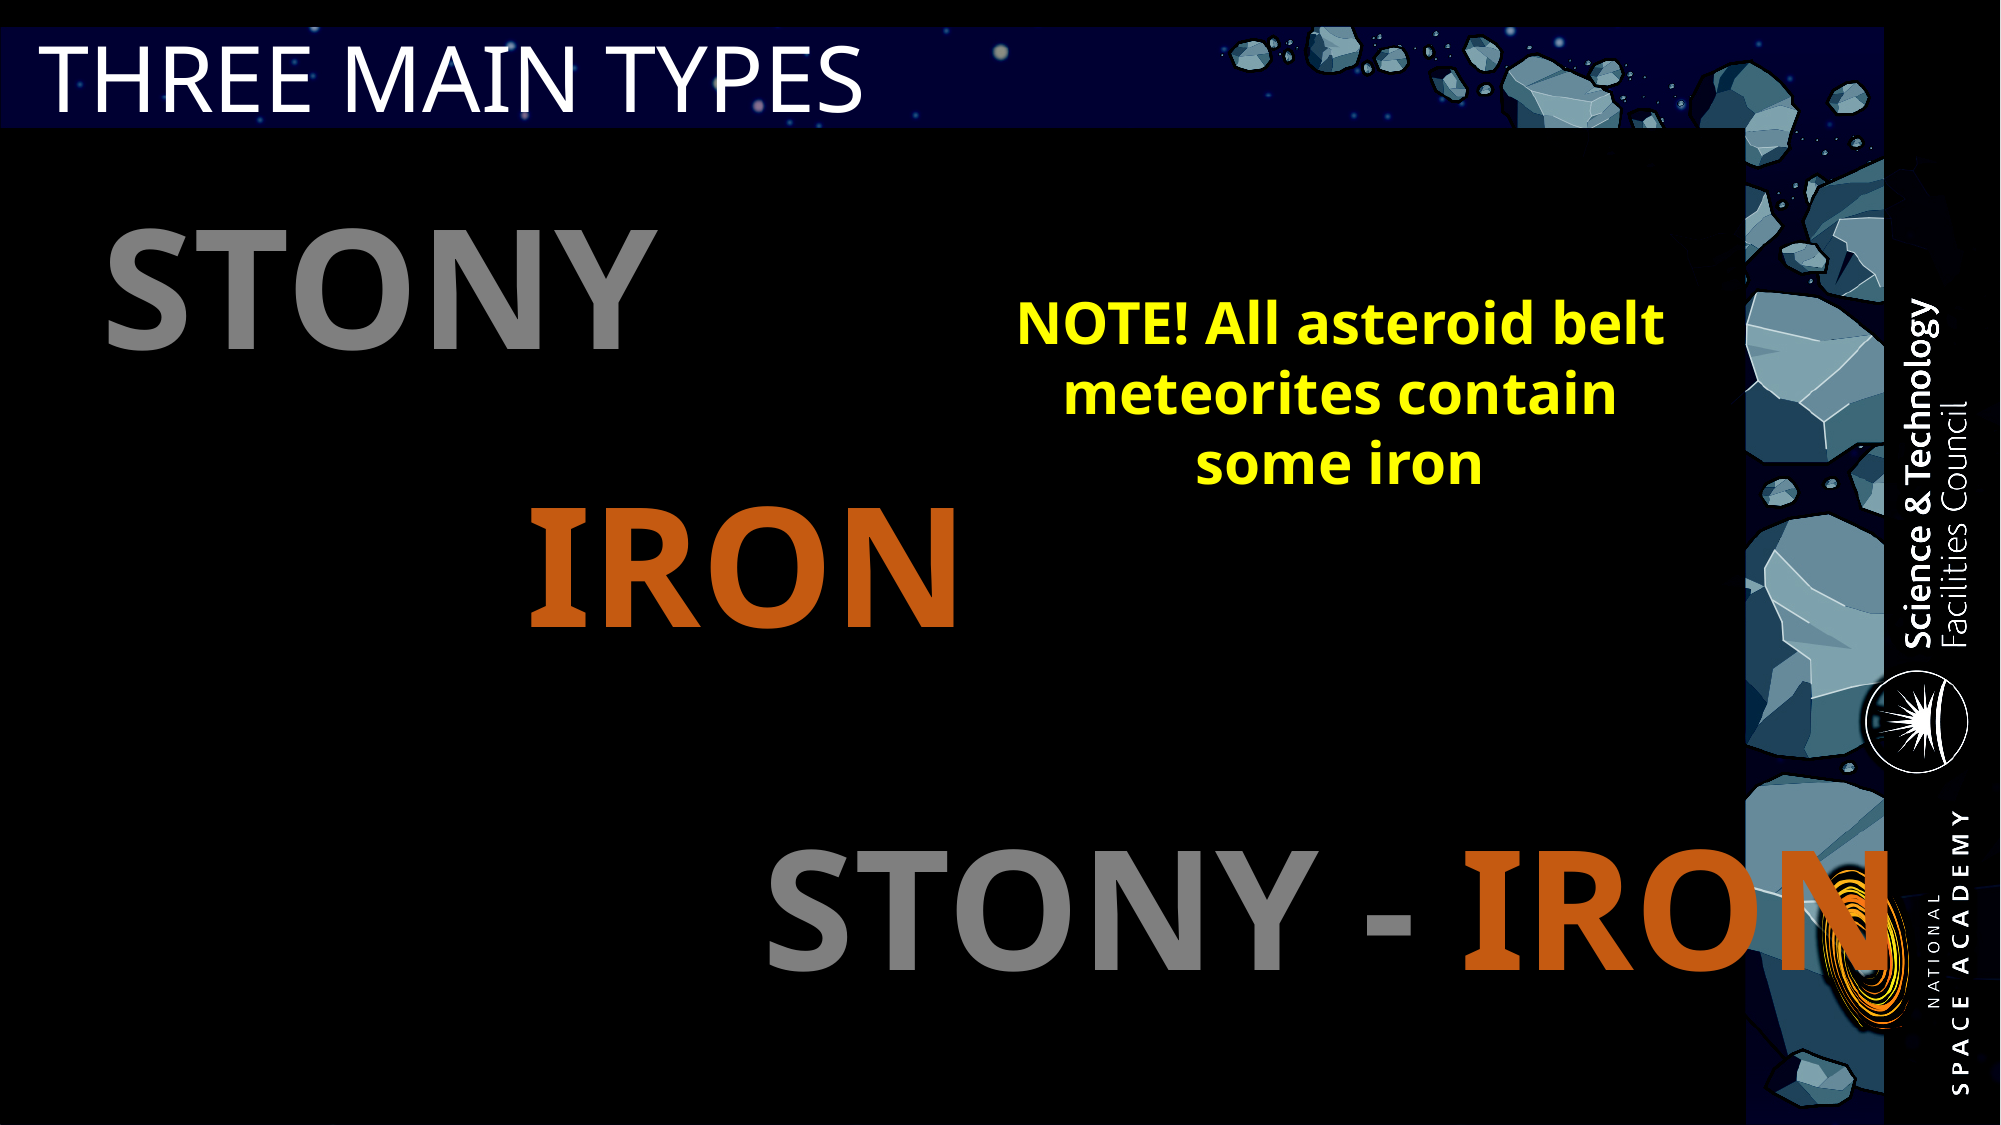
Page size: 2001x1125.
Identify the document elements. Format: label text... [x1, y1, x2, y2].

text_box IRON [511, 453, 852, 671]
text_box STONY [86, 175, 547, 393]
text_box NOTE! All asteroid belt meteorites contain some iron [975, 279, 1706, 436]
text_box THREE MAIN TYPES [23, 13, 875, 141]
text_box STONY - IRON [747, 796, 1658, 1014]
